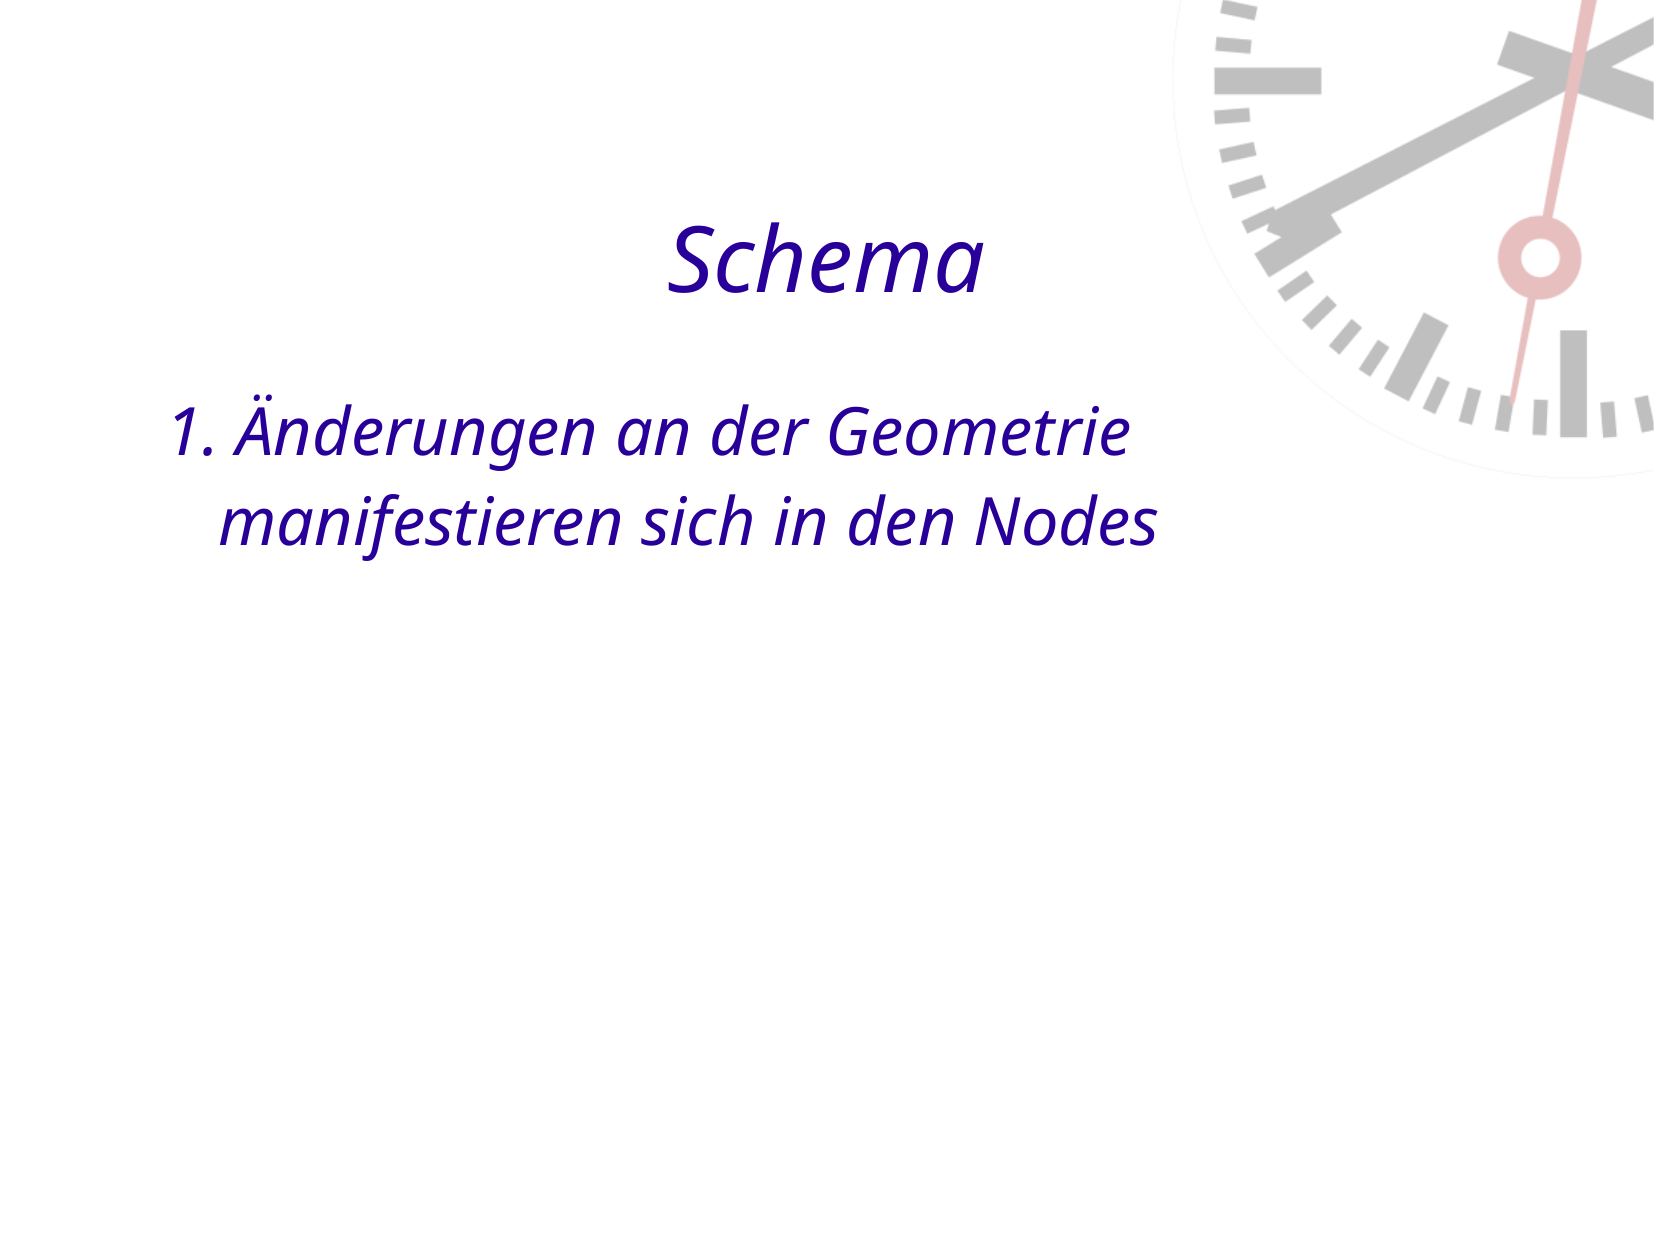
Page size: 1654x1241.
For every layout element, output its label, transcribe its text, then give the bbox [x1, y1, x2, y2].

list Änderungen an der Geometrie manifestieren sich in den Nodes [147, 383, 1506, 1188]
title Schema [147, 160, 1506, 353]
picture [0, 0, 1654, 1241]
